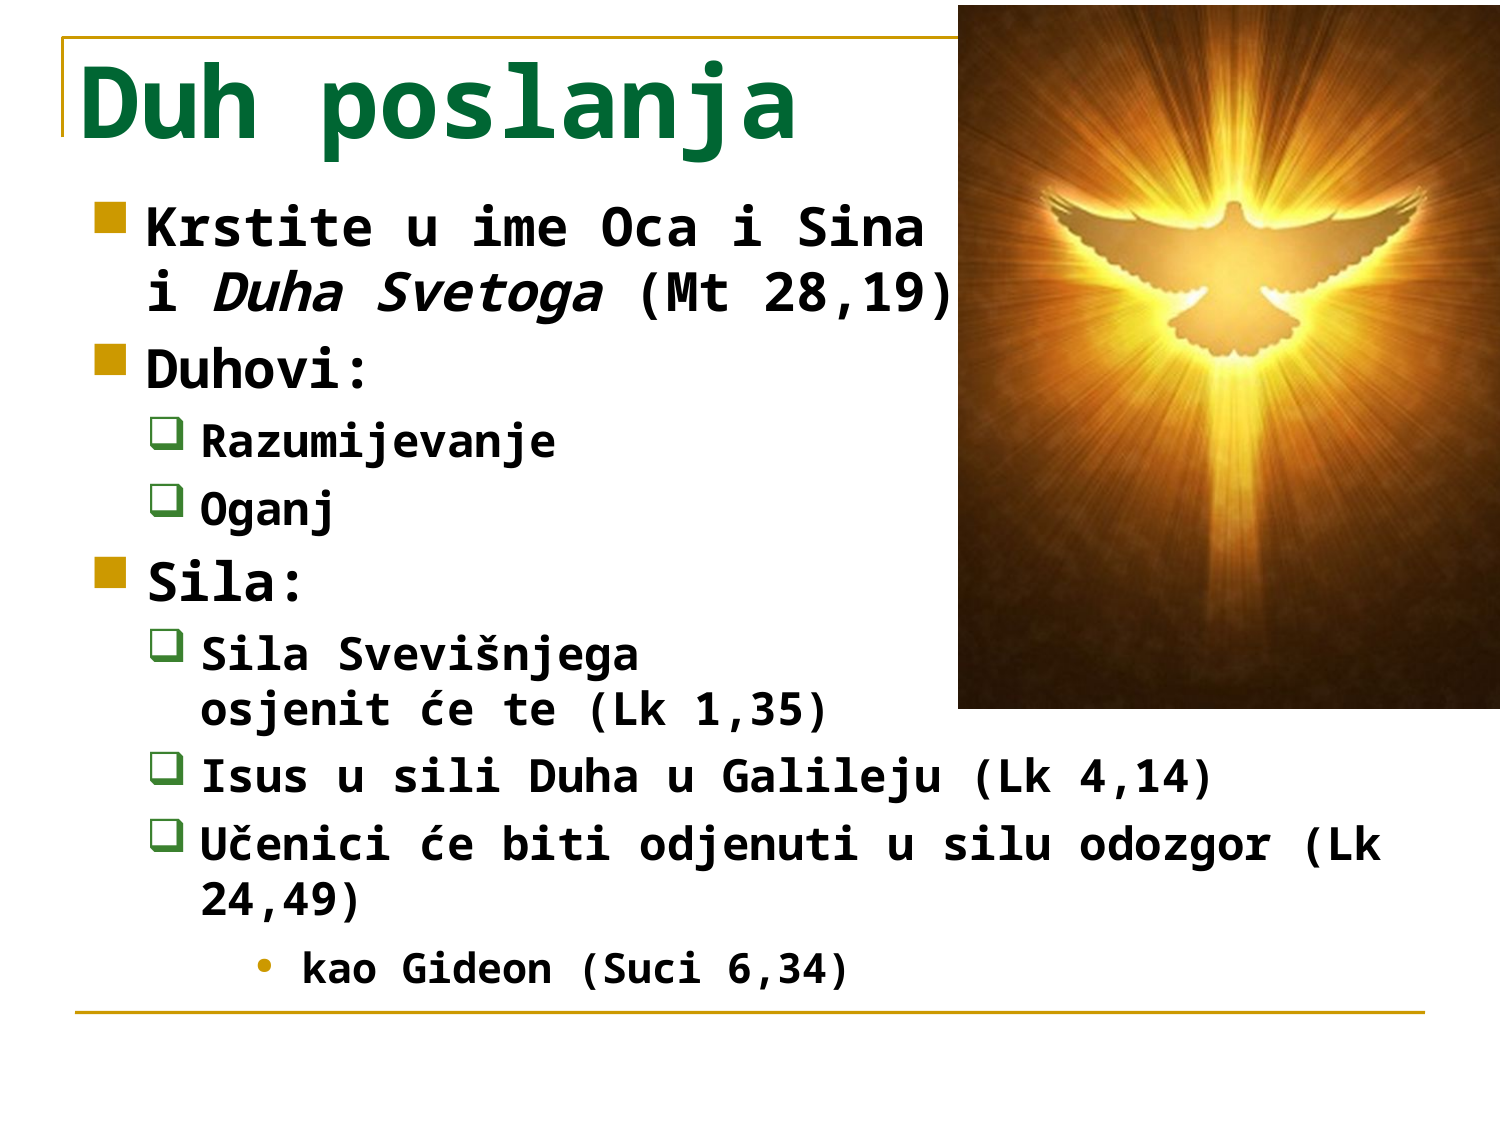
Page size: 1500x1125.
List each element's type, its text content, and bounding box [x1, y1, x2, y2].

list Krstite u ime Oca i Sina i Duha Svetoga (Mt 28,19) Duhovi: Razumijevanje Oganj Sila: Sila Svevišnjega osjenit će te (Lk 1,35) Isus u sili Duha u Galileju (Lk 4,14) Učenici će biti odjenuti u silu odozgor (Lk 24,49) kao Gideon (Suci 6,34) [75, 184, 1418, 1012]
picture [958, 5, 1500, 709]
title Duh poslanja [64, 31, 958, 218]
